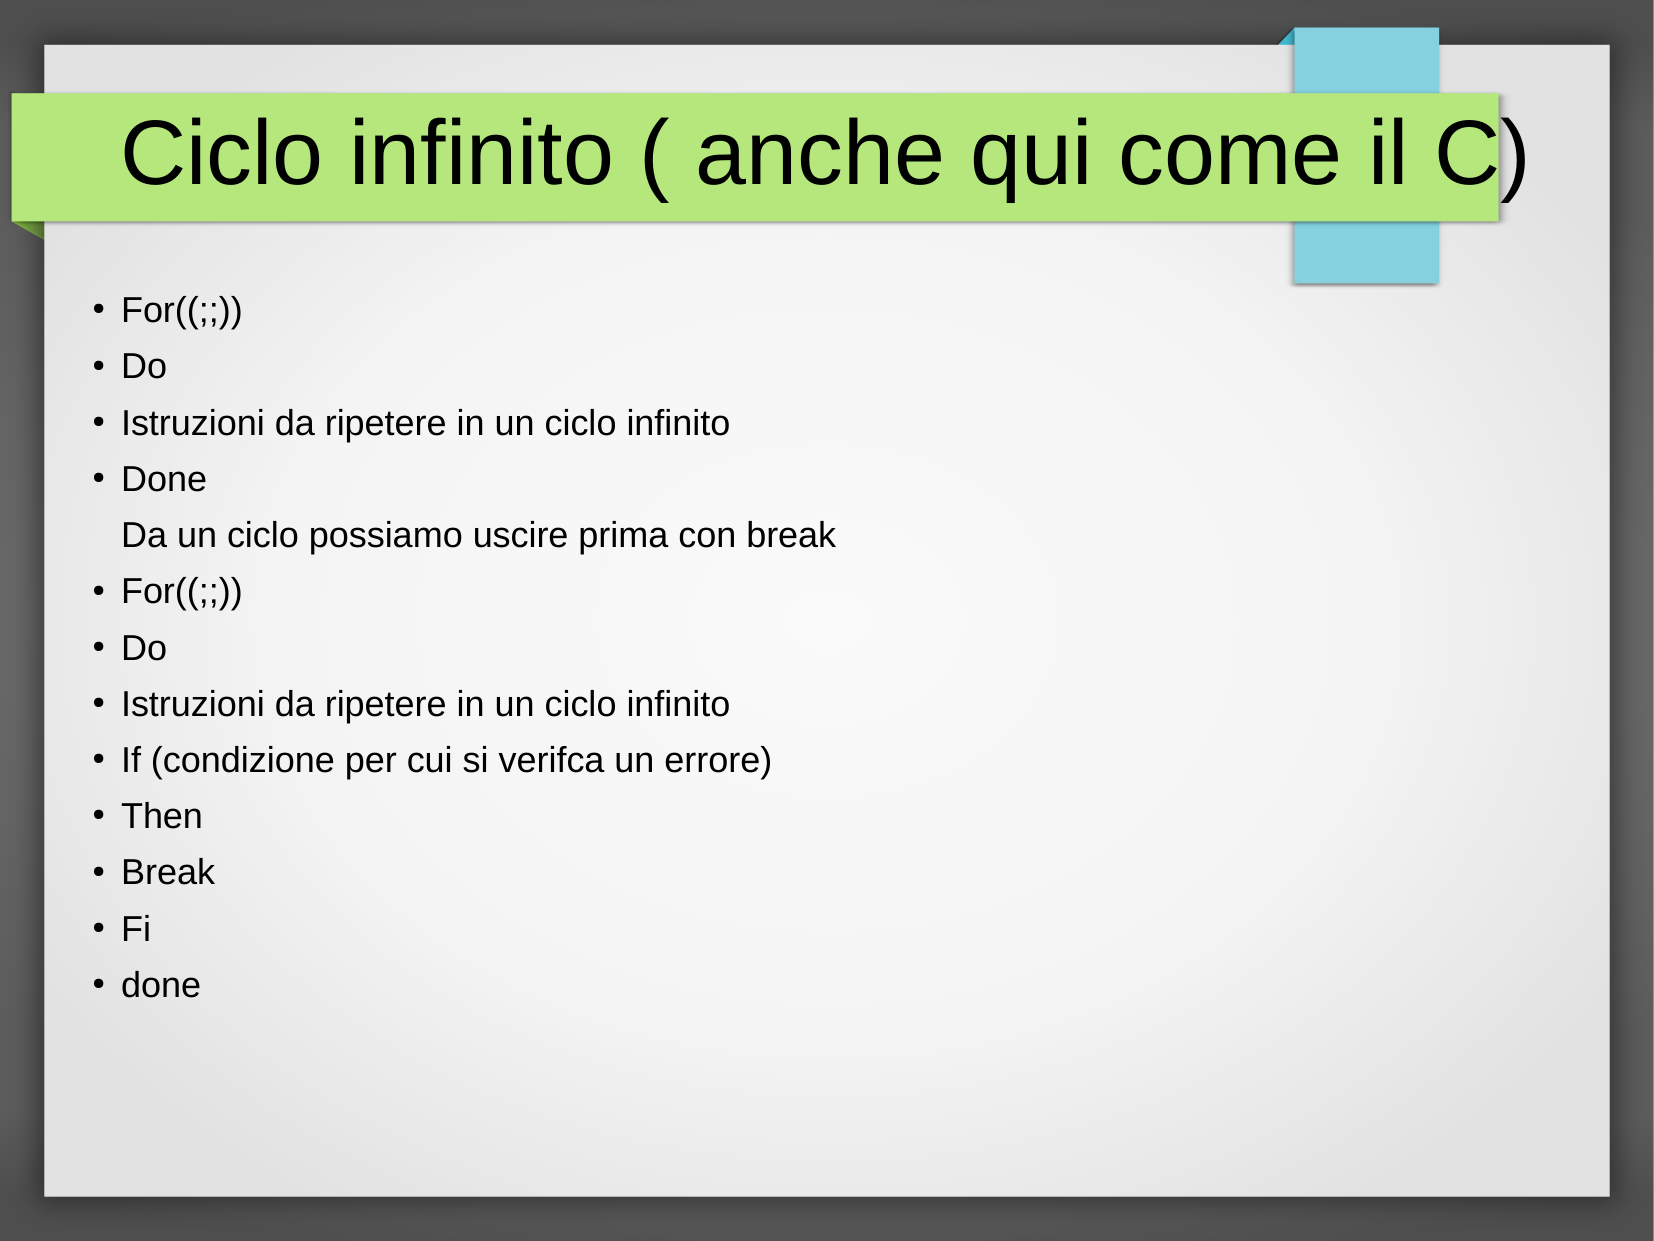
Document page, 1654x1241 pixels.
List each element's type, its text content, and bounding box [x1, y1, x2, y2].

list For((;;)) Do Istruzioni da ripetere in un ciclo infinito Done Da un ciclo possiamo uscire prima con break For((;;)) Do Istruzioni da ripetere in un ciclo infinito If (condizione per cui si verifca un errore) Then Break Fi done [82, 290, 1571, 1010]
picture [0, 0, 1654, 1241]
title Ciclo infinito ( anche qui come il C) [82, 49, 1571, 257]
